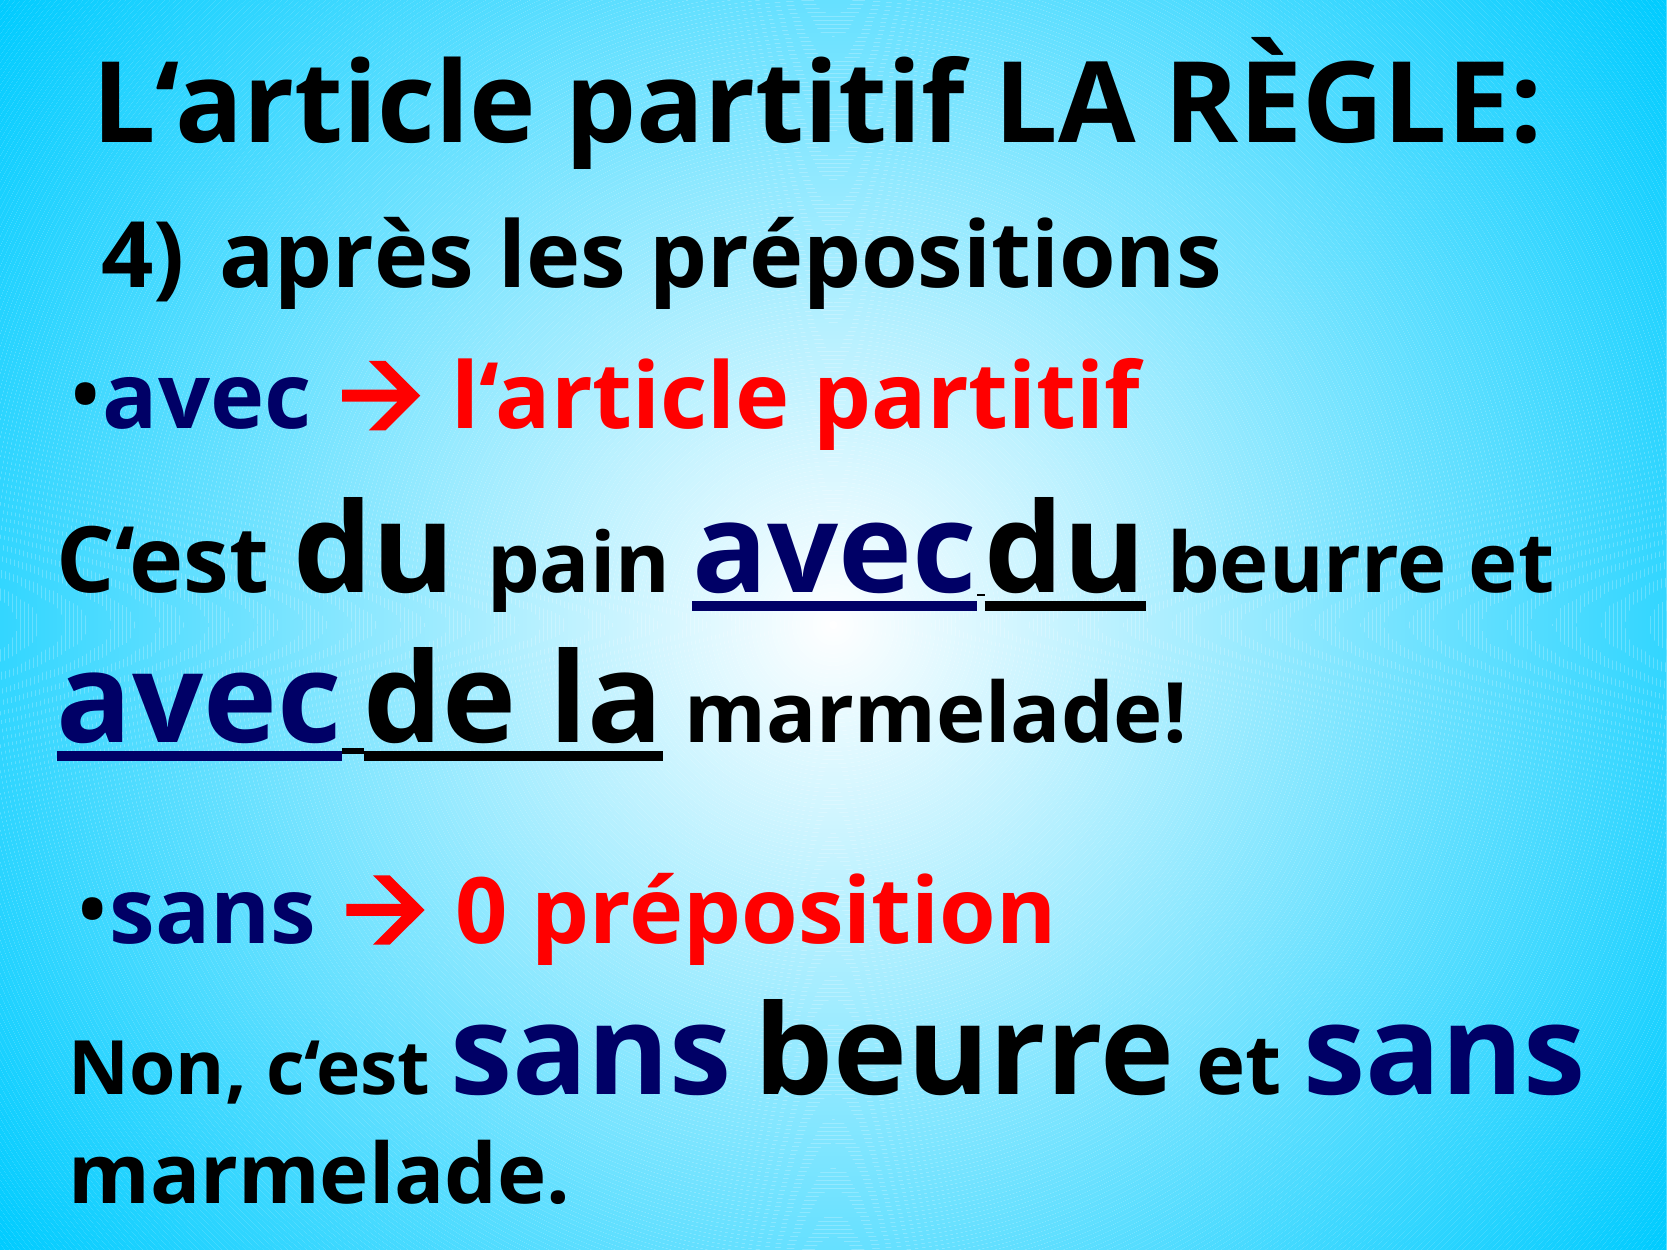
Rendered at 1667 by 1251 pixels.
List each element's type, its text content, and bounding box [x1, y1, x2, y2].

text_box C‘est du pain avec du beurre et avec de la marmelade! [42, 460, 1578, 775]
text_box avec  l‘article partitif [54, 330, 1660, 455]
text_box Non, c‘est sans beurre et sans marmelade. [54, 962, 1667, 1227]
text_box sans  0 préposition [60, 844, 1667, 969]
text_box L‘article partitif LA RÈGLE: [77, 22, 1667, 173]
list 4) après les prépositions [30, 188, 1460, 318]
